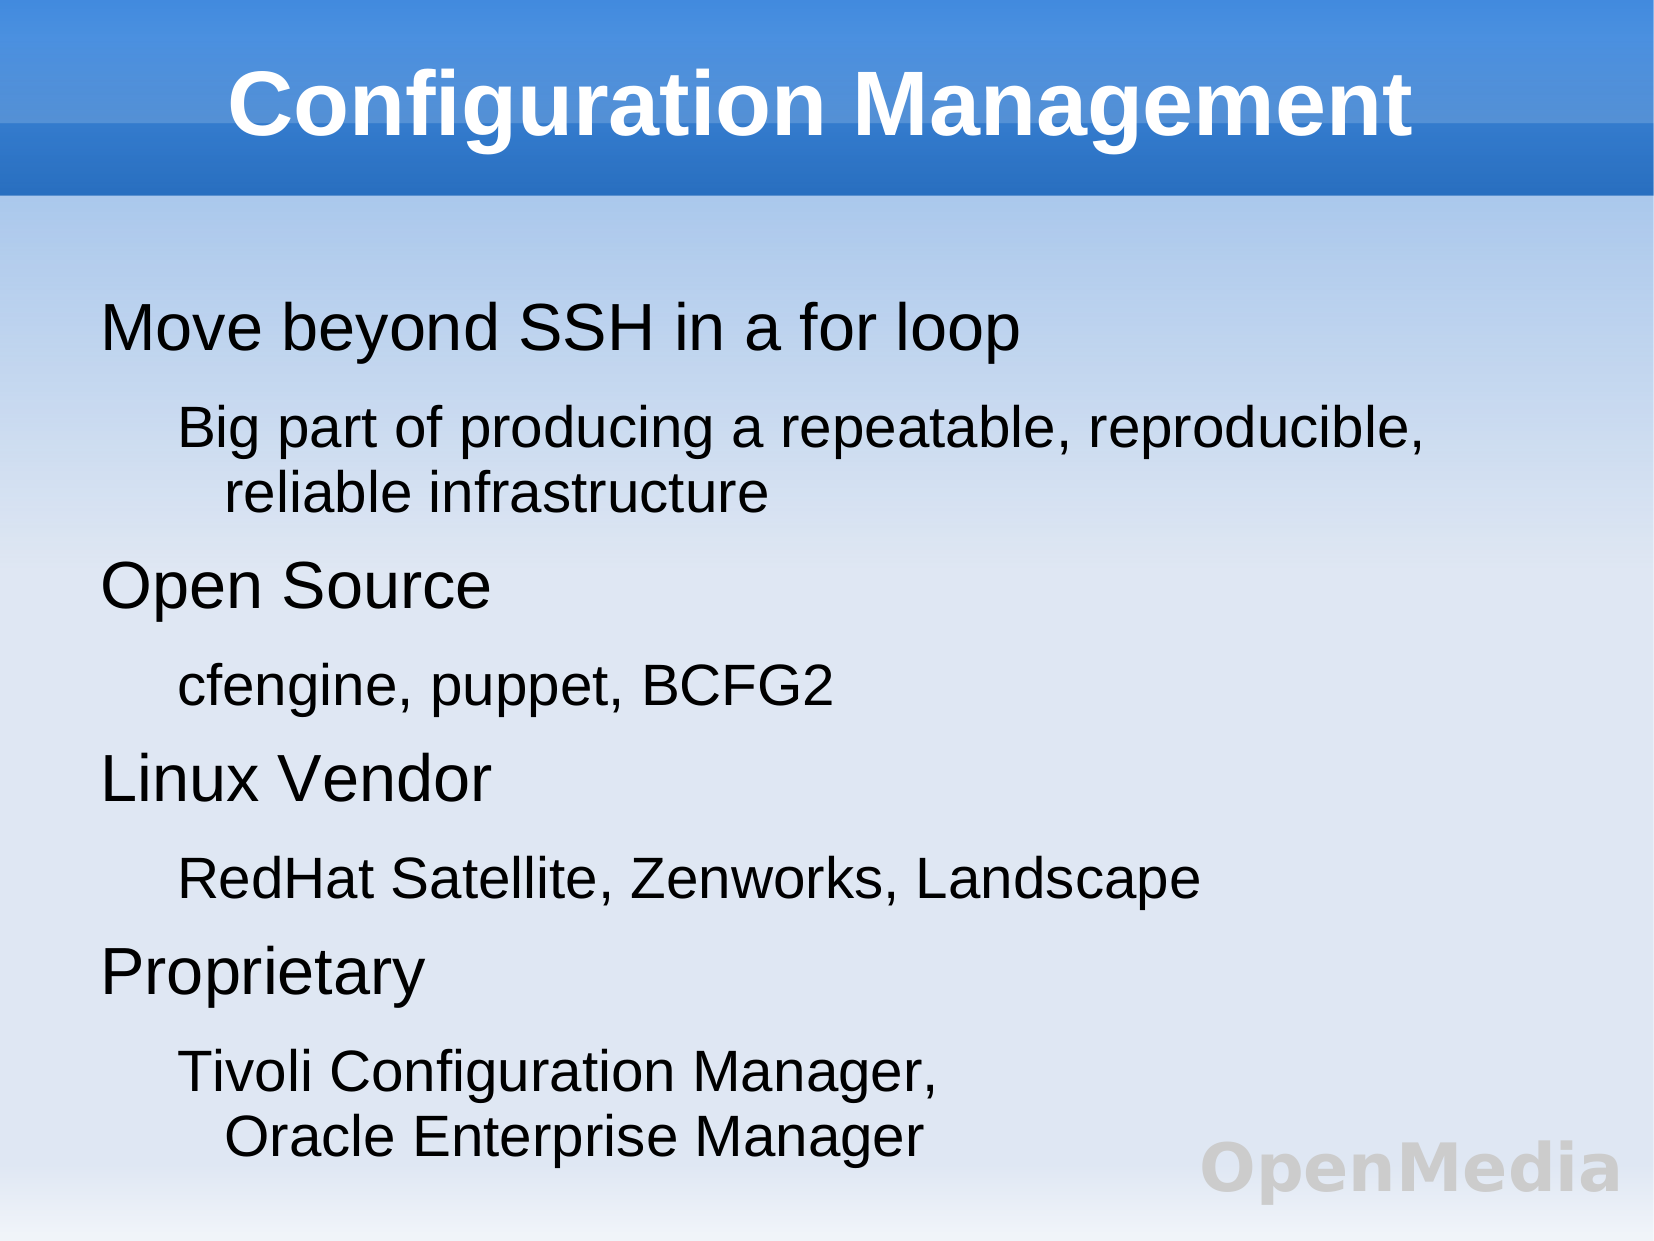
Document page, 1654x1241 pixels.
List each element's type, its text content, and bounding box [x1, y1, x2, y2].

picture [0, 0, 1654, 1241]
list Move beyond SSH in a for loop Big part of producing a repeatable, reproducible, reliable infrastructure Open Source cfengine, puppet, BCFG2 Linux Vendor RedHat Satellite, Zenworks, Landscape Proprietary Tivoli Configuration Manager, Oracle Enterprise Manager [82, 290, 1571, 1169]
title Configuration Management [76, 7, 1565, 200]
